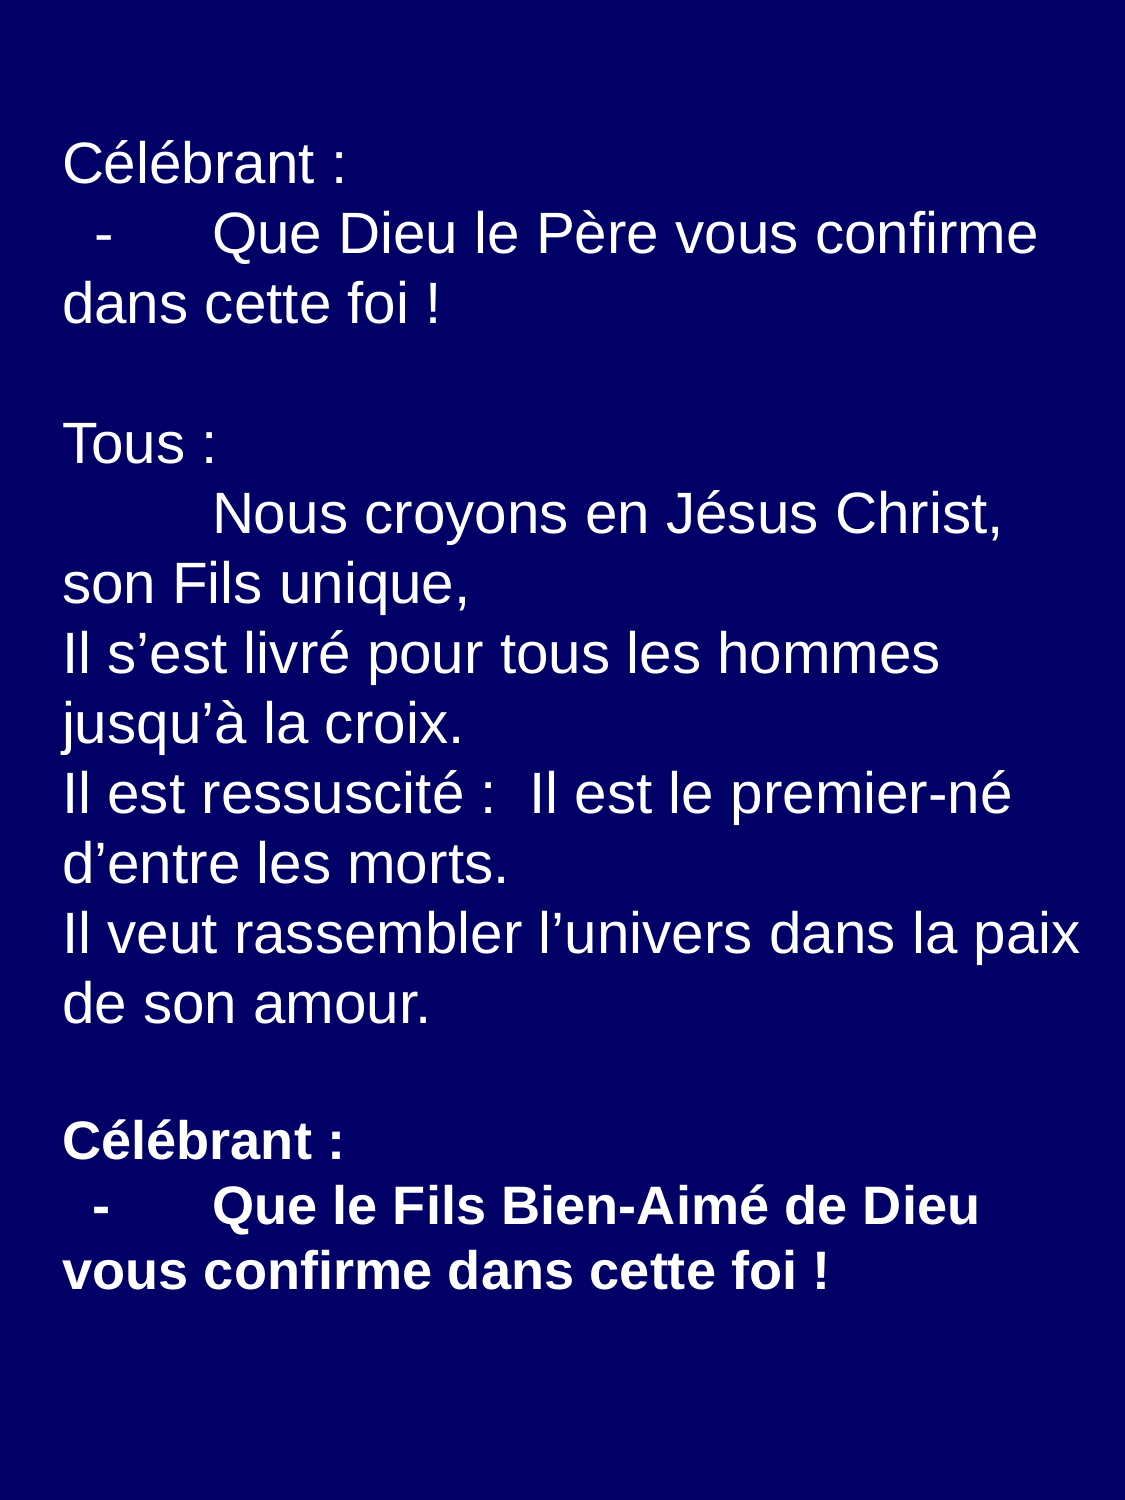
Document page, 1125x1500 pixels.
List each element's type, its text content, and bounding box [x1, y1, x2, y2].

text_box Célébrant : - Que Dieu le Père vous confirme dans cette foi ! Tous : Nous croyons en Jésus Christ, son Fils unique, Il s’est livré pour tous les hommes jusqu’à la croix. Il est ressuscité : Il est le premier-né d’entre les morts. Il veut rassembler l’univers dans la paix de son amour. Célébrant : - Que le Fils Bien-Aimé de Dieu vous confirme dans cette foi ! [47, 118, 1099, 1134]
